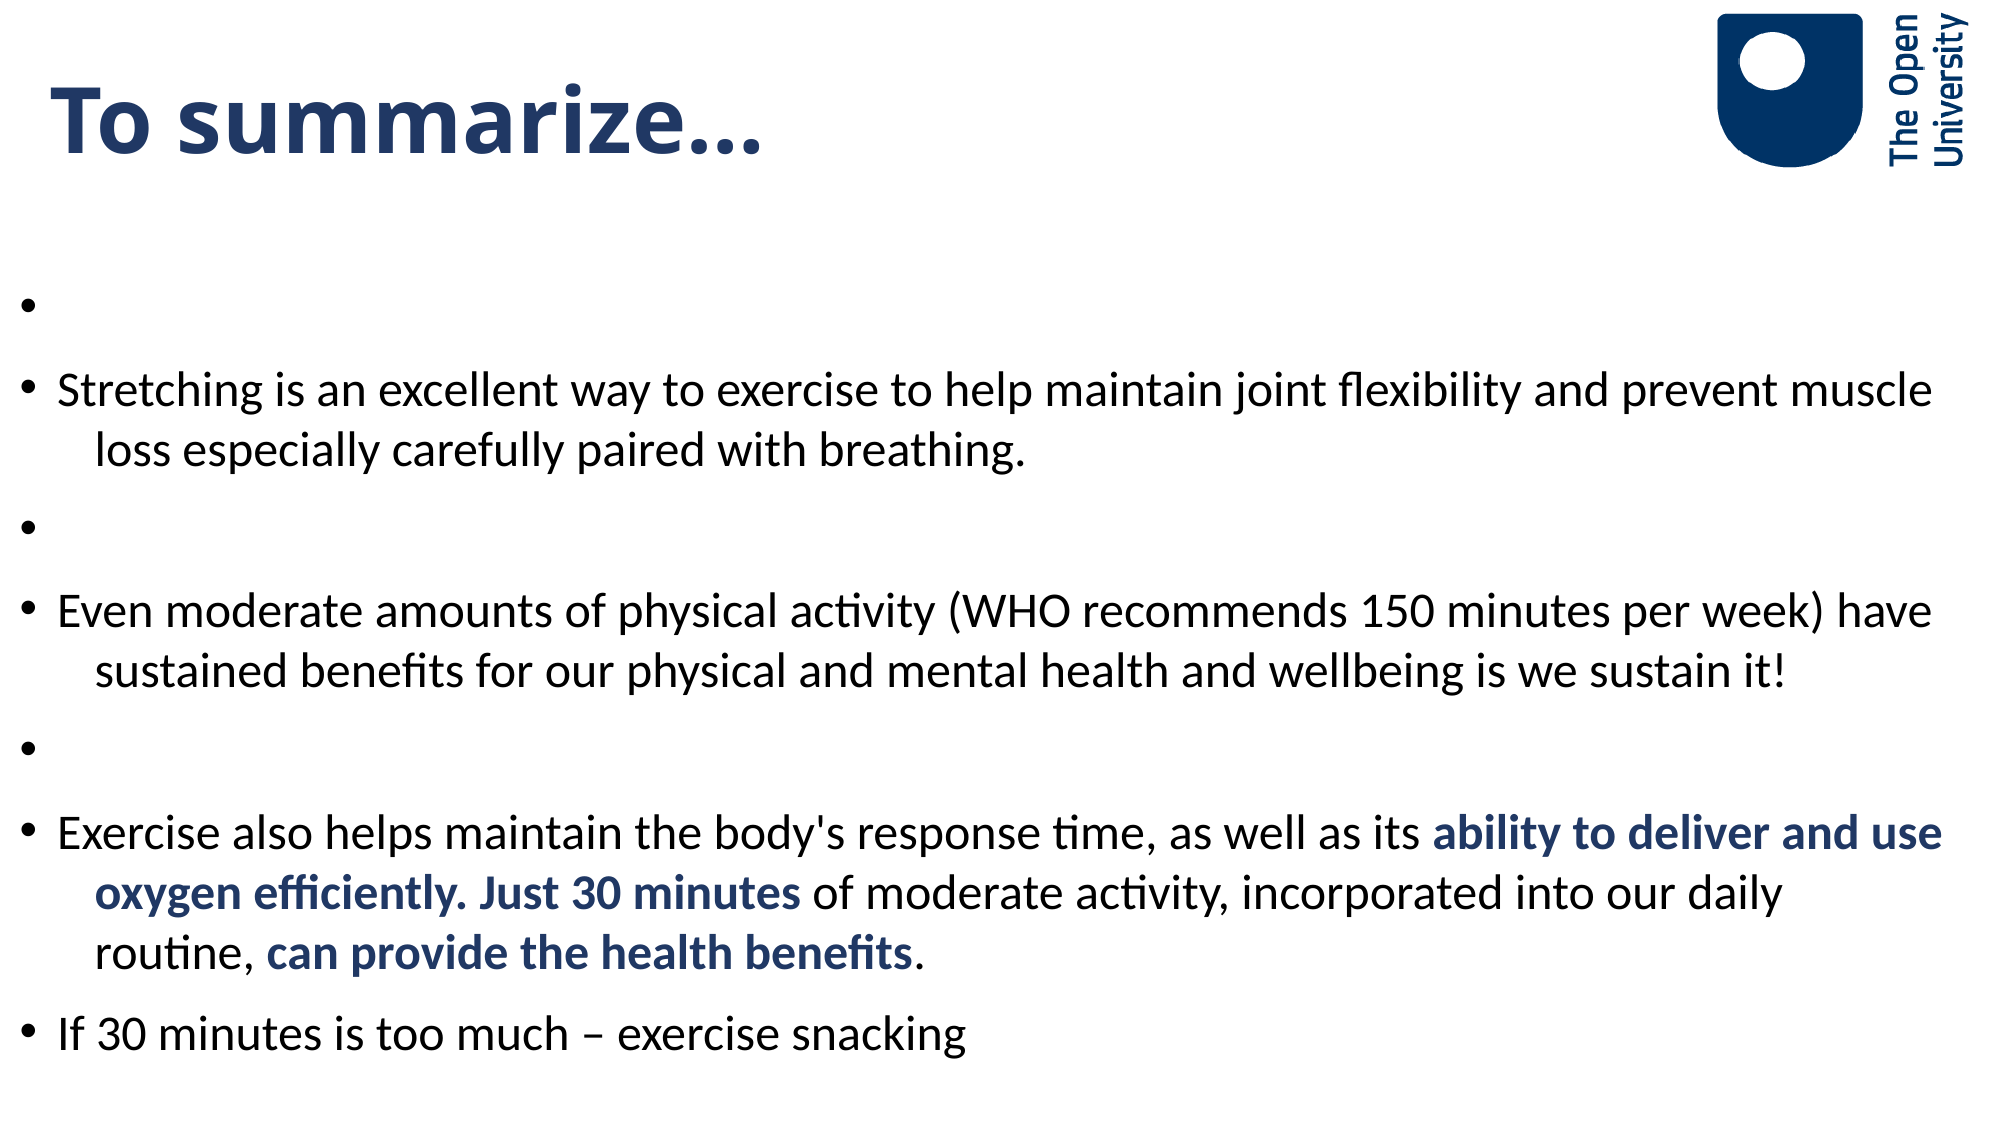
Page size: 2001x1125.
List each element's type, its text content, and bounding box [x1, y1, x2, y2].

list Stretching is an excellent way to exercise to help maintain joint flexibility and prevent muscle loss especially carefully paired with breathing. Even moderate amounts of physical activity (WHO recommends 150 minutes per week) have sustained benefits for our physical and mental health and wellbeing is we sustain it! Exercise also helps maintain the body's response time, as well as its ability to deliver and use oxygen efficiently. Just 30 minutes of moderate activity, incorporated into our daily routine, can provide the health benefits. If 30 minutes is too much – exercise snacking [4, 267, 1971, 1125]
title To summarize… [34, 15, 1760, 233]
picture [1716, 10, 1971, 170]
